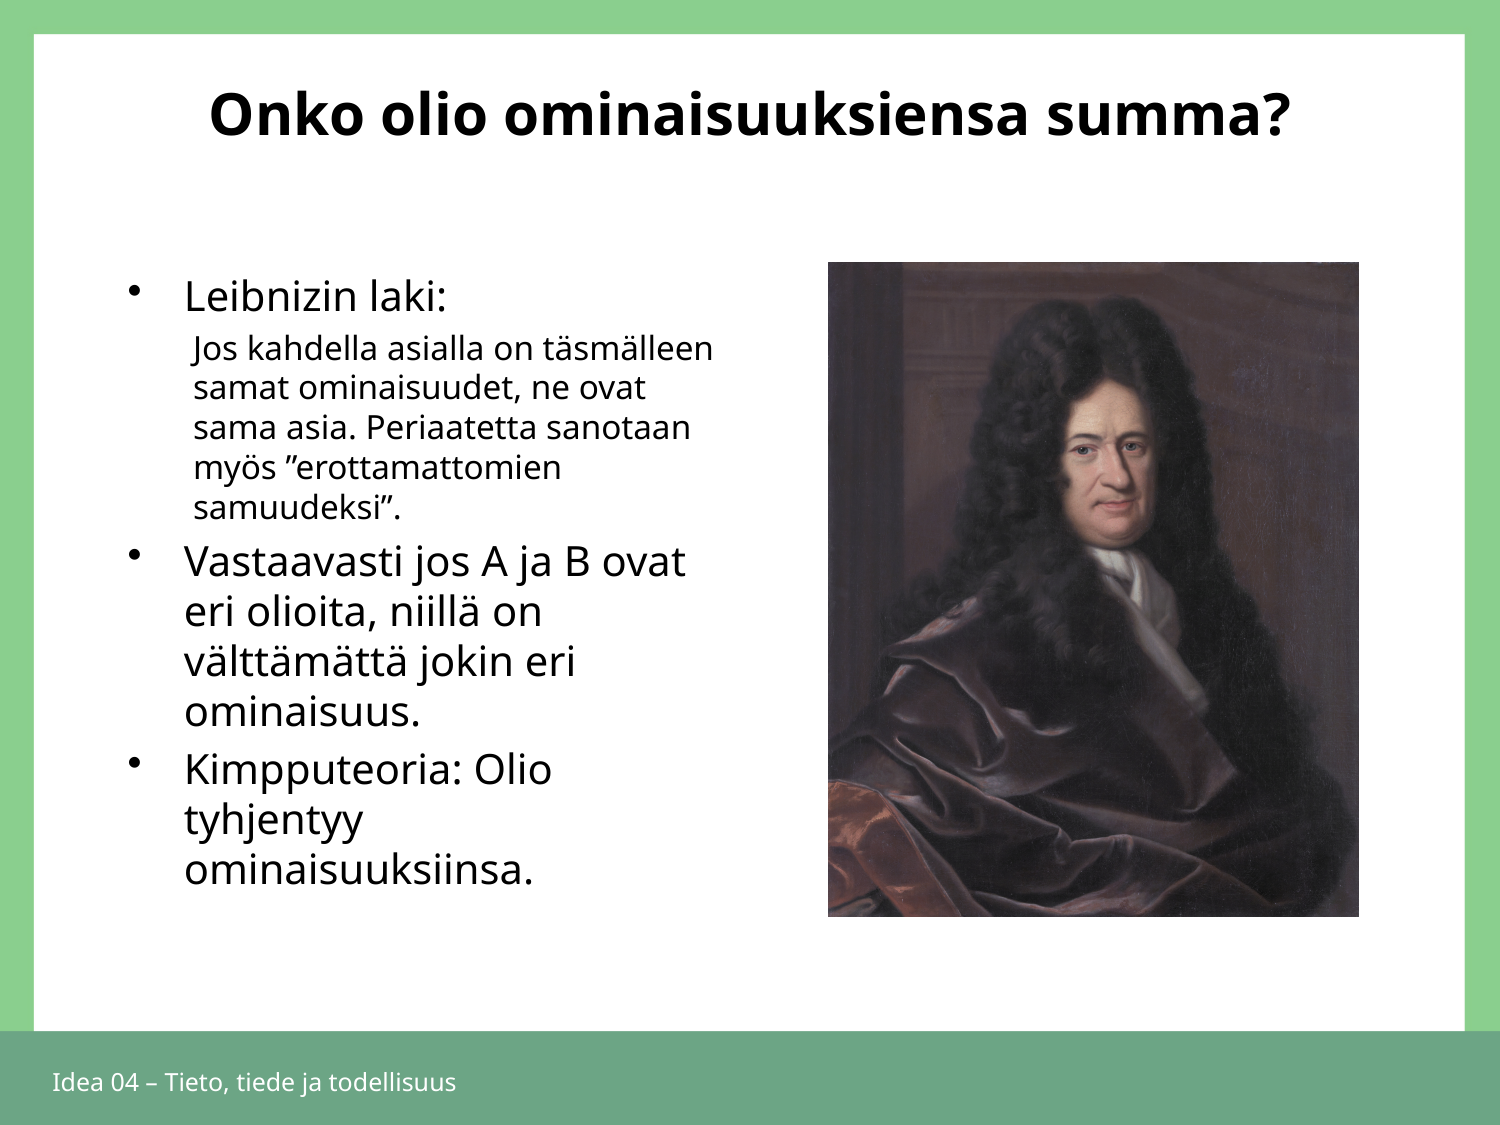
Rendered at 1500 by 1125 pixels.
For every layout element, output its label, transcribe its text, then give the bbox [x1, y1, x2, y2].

picture [0, 0, 1500, 1125]
list Leibnizin laki: Jos kahdella asialla on täsmälleen samat ominaisuudet, ne ovat sama asia. Periaatetta sanotaan myös ”erottamattomien samuudeksi”. Vastaavasti jos A ja B ovat eri olioita, niillä on välttämättä jokin eri ominaisuus. Kimpputeoria: Olio tyhjentyy ominaisuuksiinsa. [112, 262, 738, 1000]
title Onko olio ominaisuuksiensa summa? [112, 37, 1388, 188]
